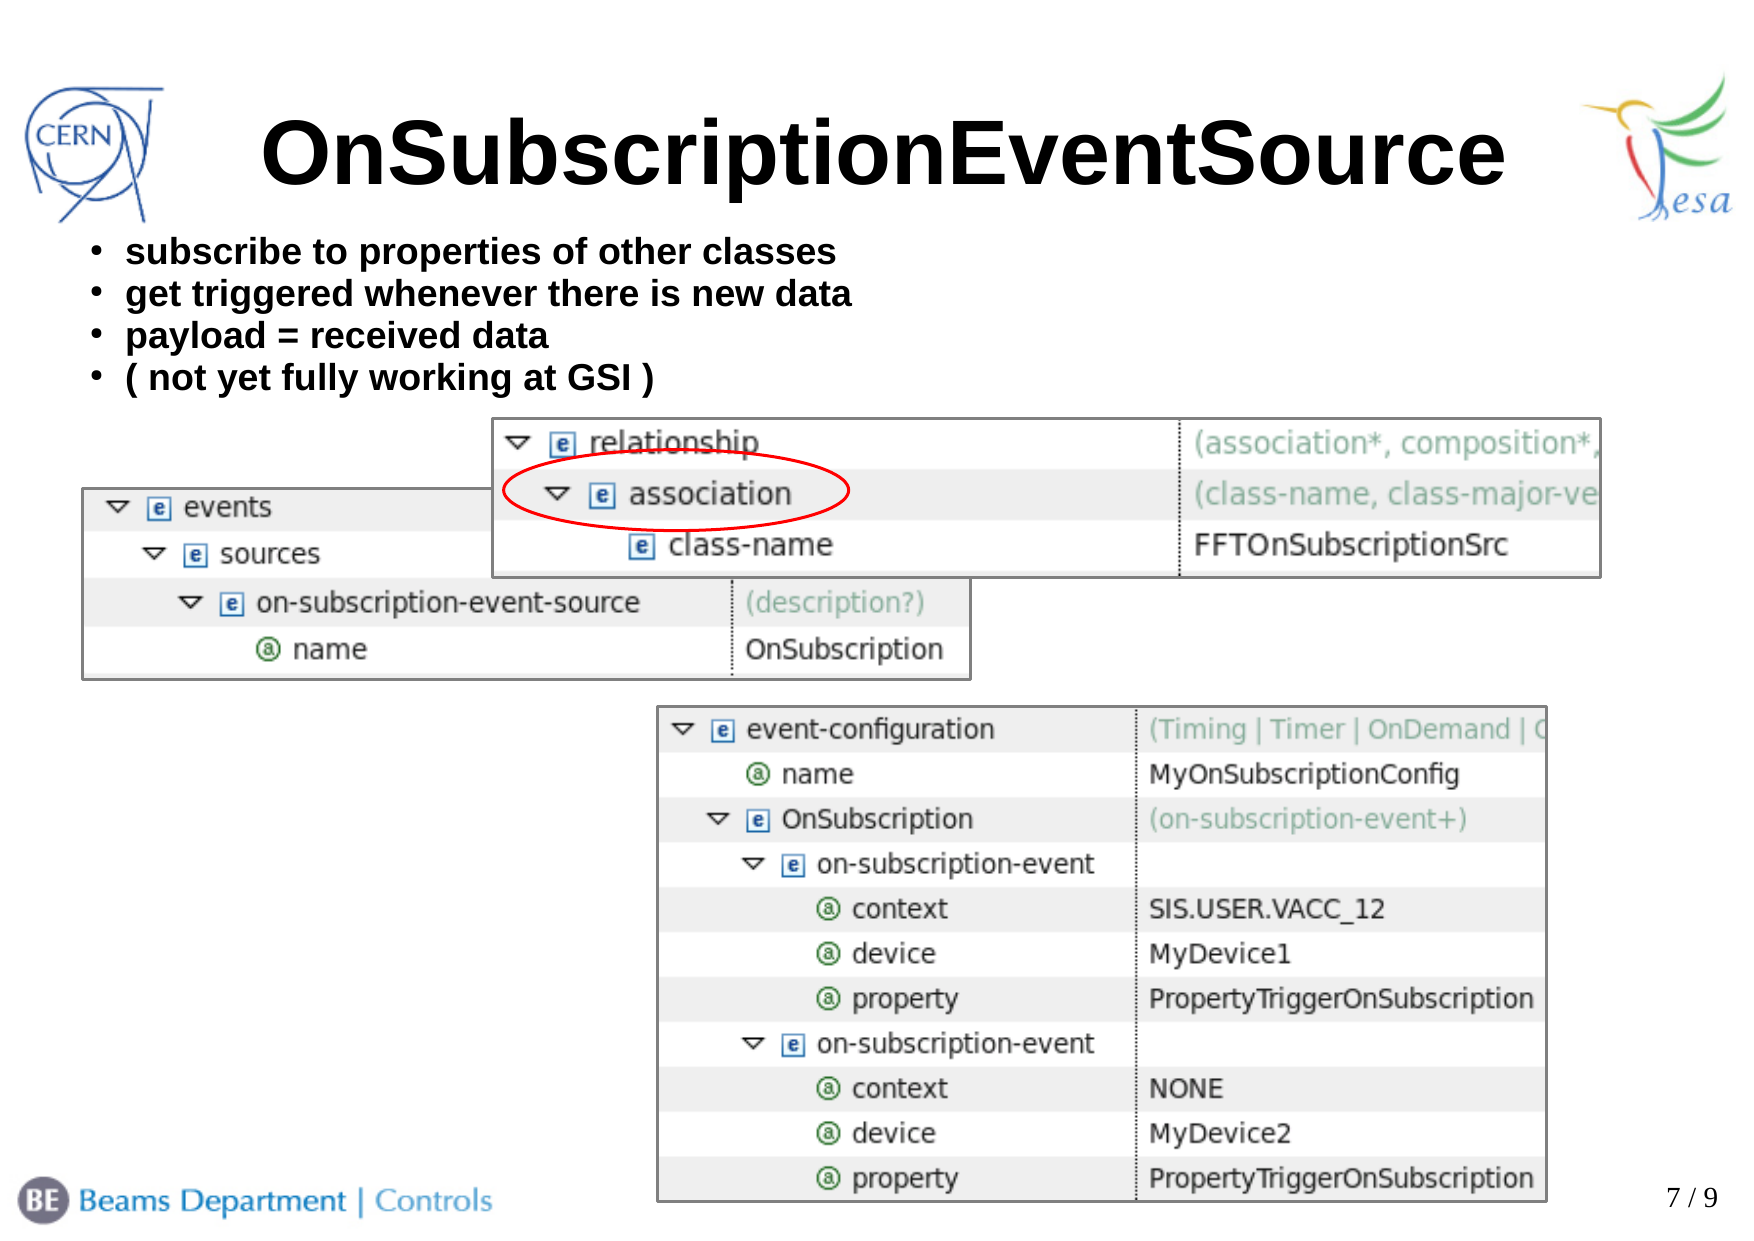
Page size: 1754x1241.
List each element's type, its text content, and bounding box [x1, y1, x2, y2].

picture [0, 1160, 522, 1241]
picture [659, 708, 1546, 1201]
picture [493, 419, 1599, 576]
title OnSubscriptionEventSource [180, 56, 1590, 250]
picture [83, 490, 970, 678]
picture [22, 85, 166, 225]
text_box subscribe to properties of other classes get triggered whenever there is new data payload = received data ( not yet fully working at GSI ) [75, 222, 880, 411]
picture [1590, 64, 1736, 222]
